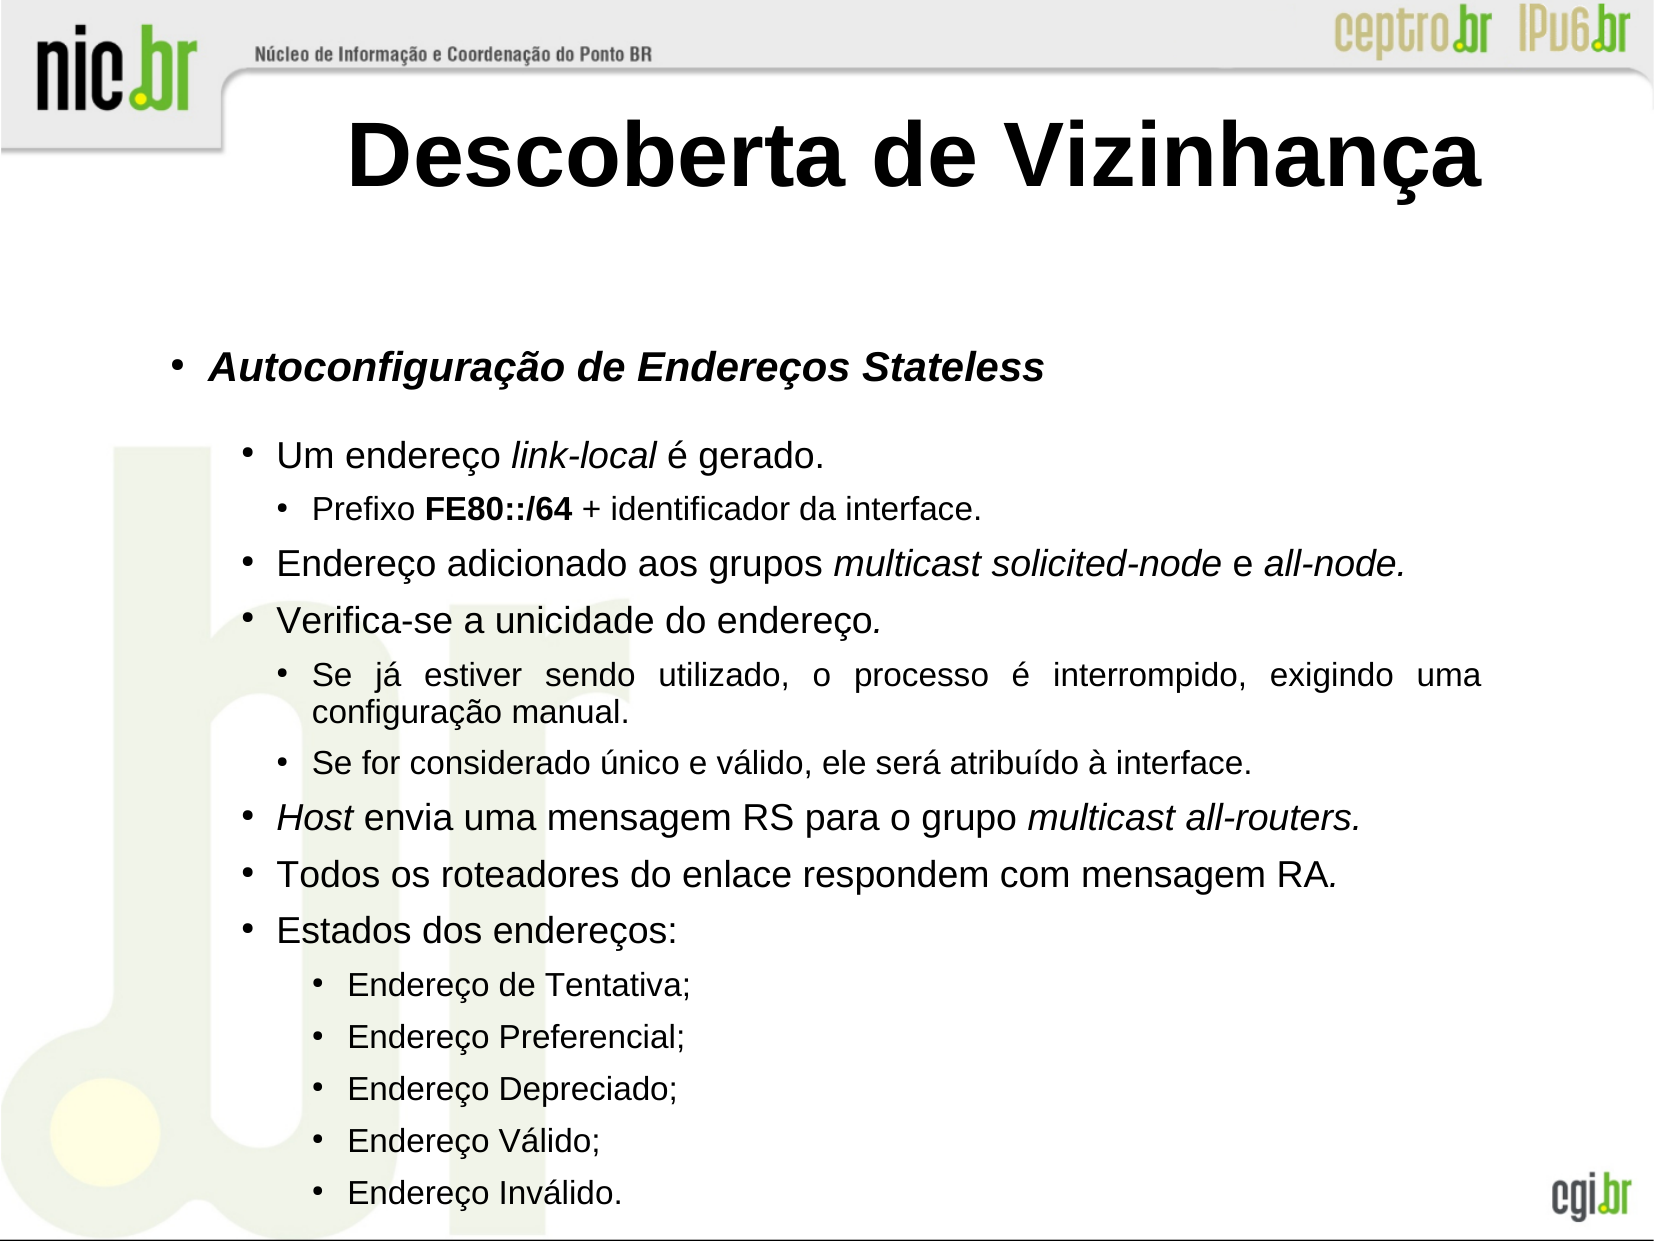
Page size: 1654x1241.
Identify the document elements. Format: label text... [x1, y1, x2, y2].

text_box Descoberta de Vizinhança [177, 97, 1654, 215]
text_box Autoconfiguração de Endereços Stateless Um endereço link-local é gerado. Prefixo FE80::/64 + identificador da interface. Endereço adicionado aos grupos multicast solicited-node e all-node. Verifica-se a unicidade do endereço. Se já estiver sendo utilizado, o processo é interrompido, exigindo uma configuração manual. Se for considerado único e válido, ele será atribuído à interface. Host envia uma mensagem RS para o grupo multicast all-routers. Todos os roteadores do enlace respondem com mensagem RA. Estados dos endereços: Endereço de Tentativa; Endereço Preferencial; Endereço Depreciado; Endereço Válido; Endereço Inválido. [155, 336, 1499, 975]
picture [0, 0, 1654, 1241]
